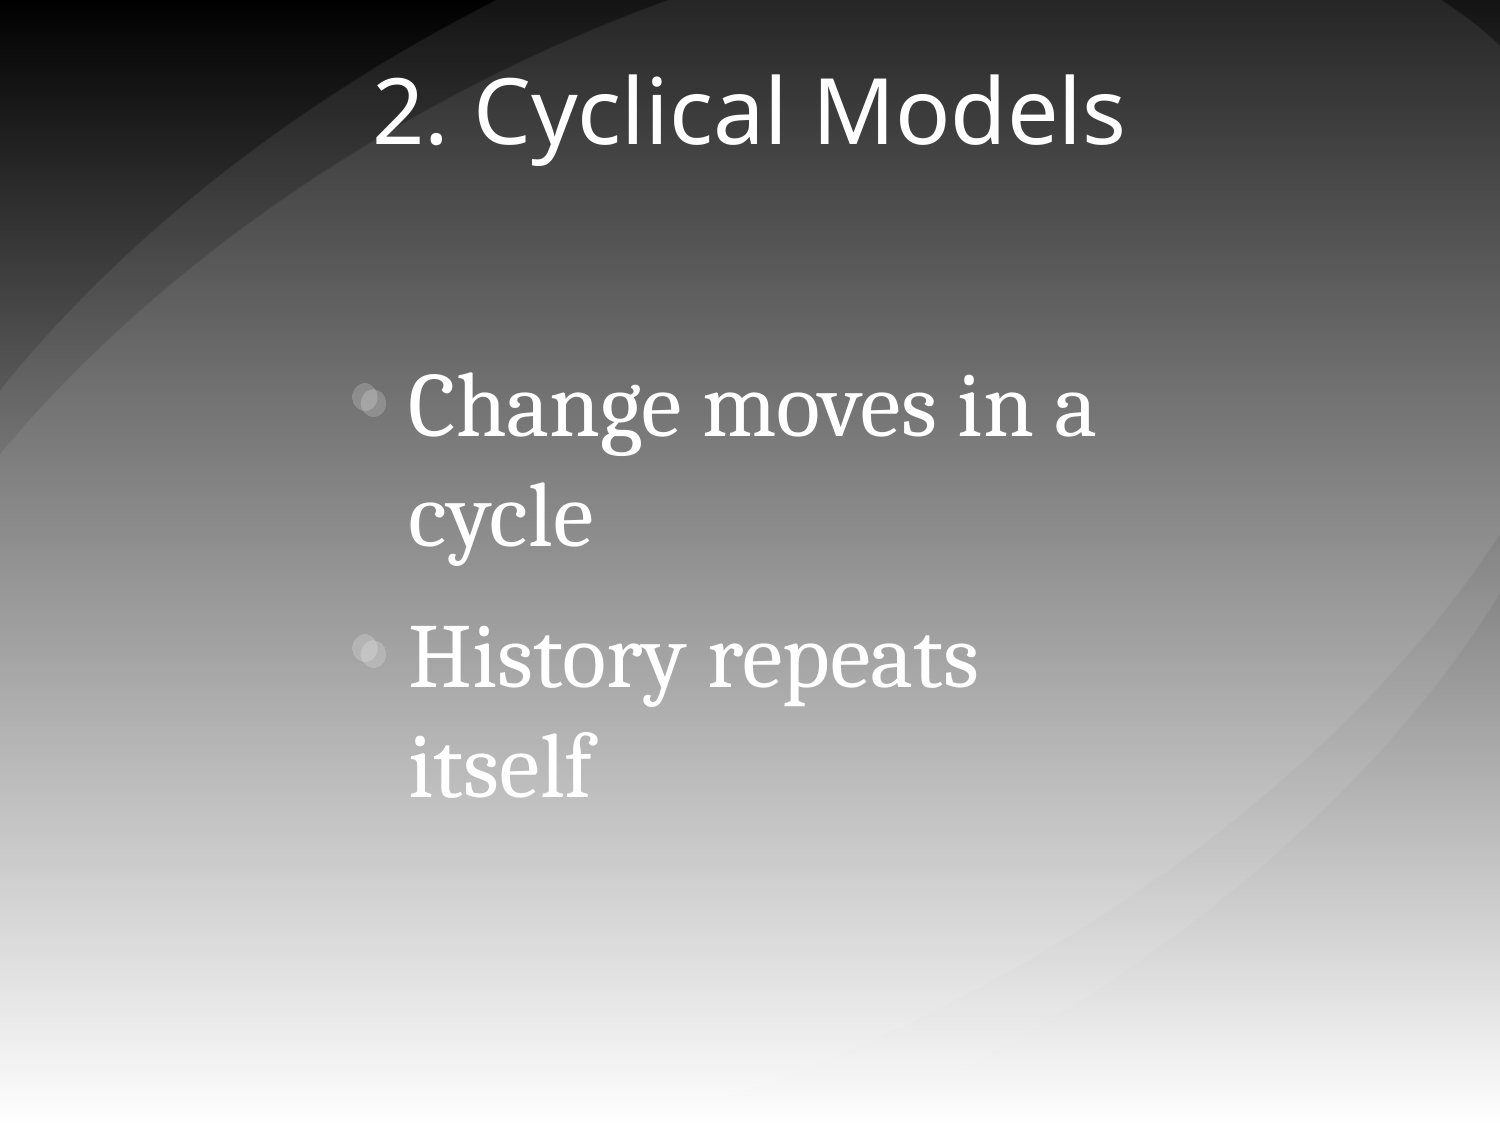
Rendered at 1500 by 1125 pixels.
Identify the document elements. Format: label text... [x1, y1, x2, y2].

list Change moves in a cycle History repeats itself [337, 337, 1163, 975]
picture [0, 0, 1500, 1125]
title 2. Cyclical Models [283, 45, 1216, 288]
